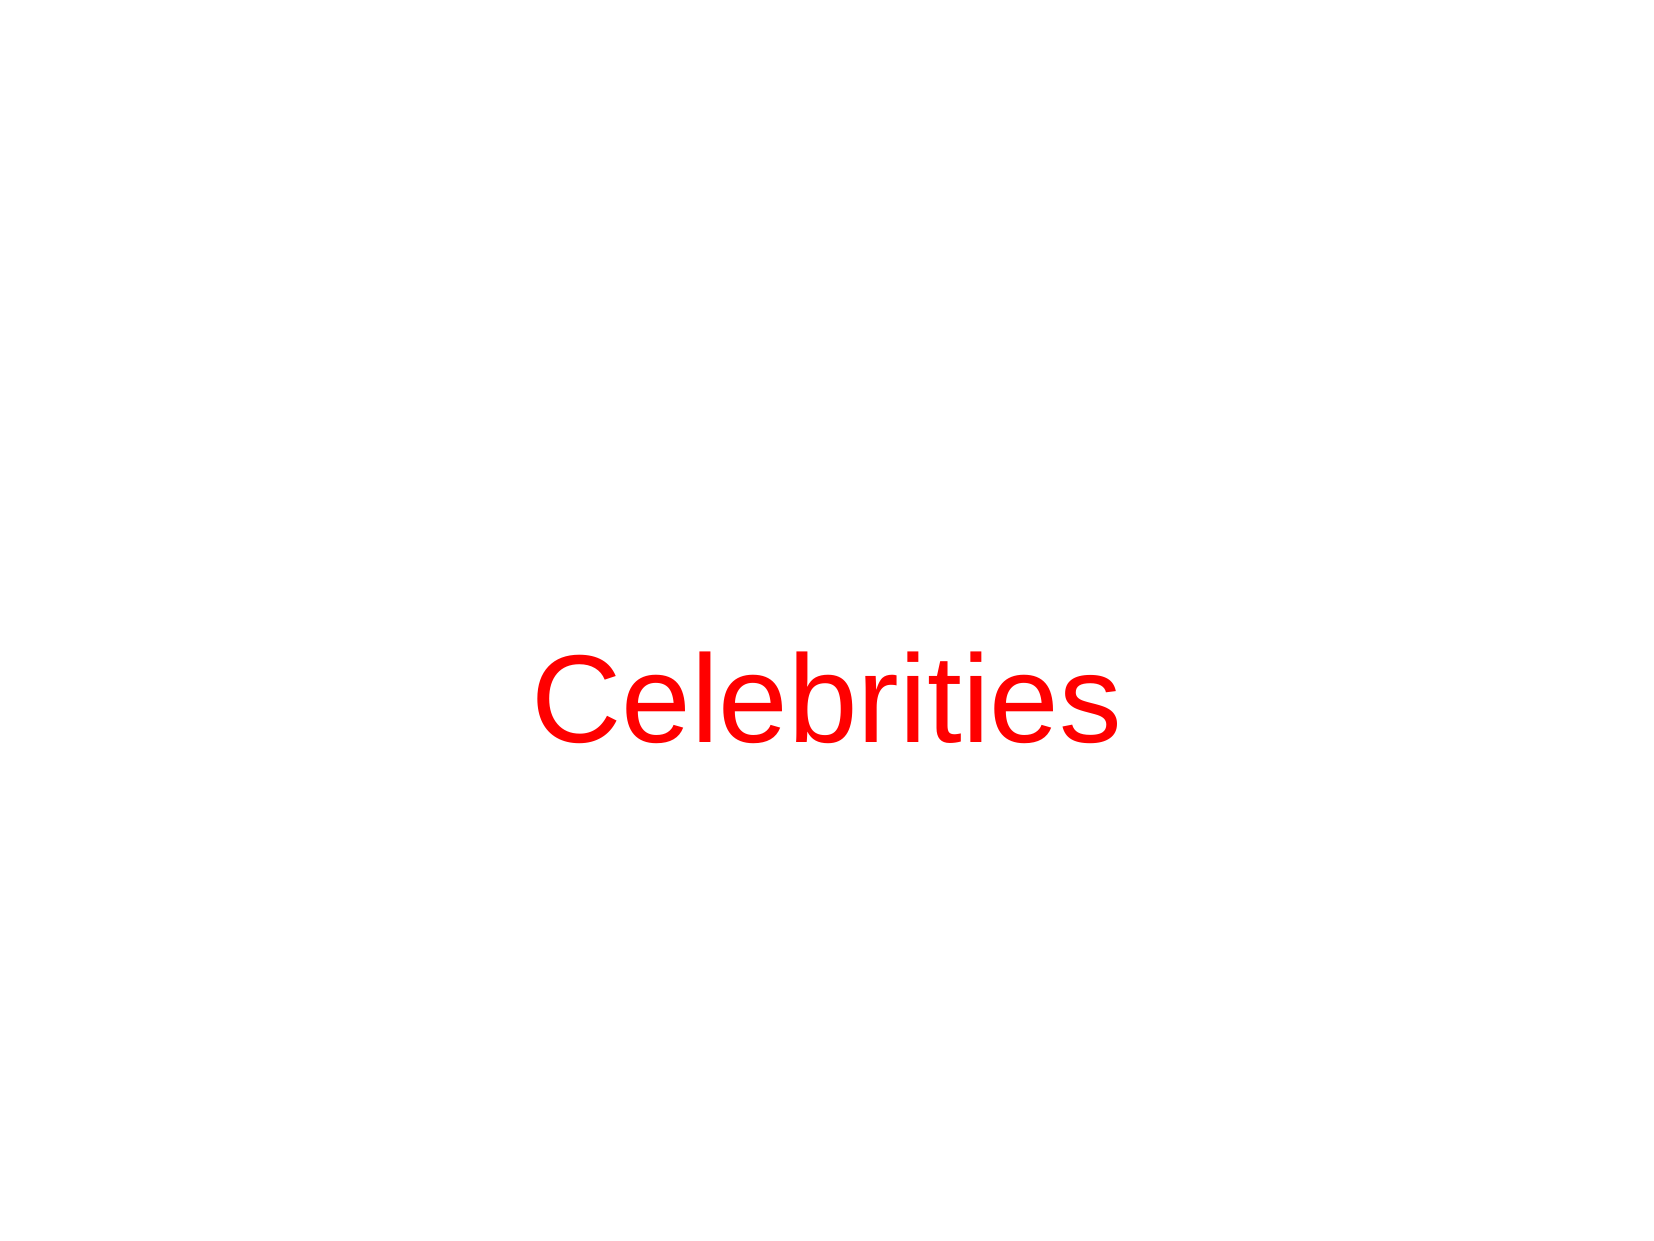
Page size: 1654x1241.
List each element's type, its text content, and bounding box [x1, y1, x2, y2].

subtitle Celebrities [82, 290, 1571, 1109]
